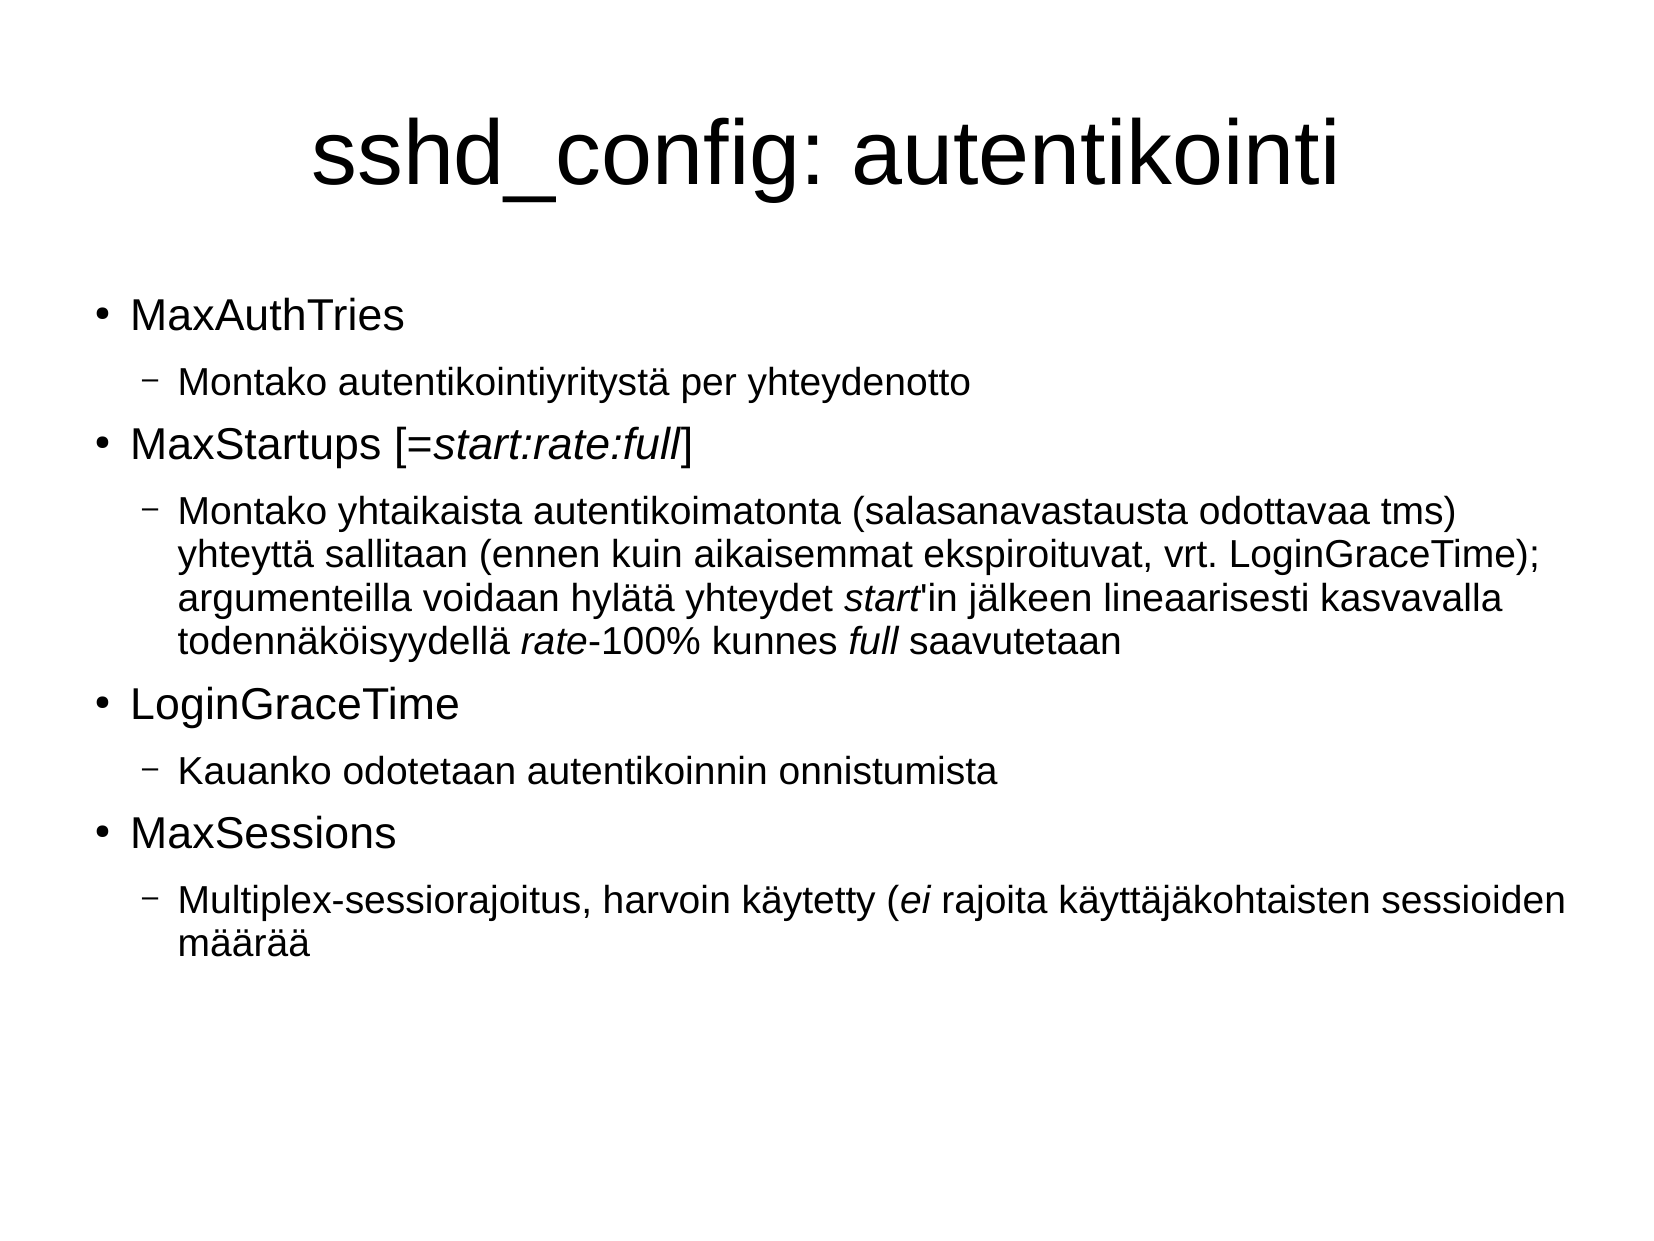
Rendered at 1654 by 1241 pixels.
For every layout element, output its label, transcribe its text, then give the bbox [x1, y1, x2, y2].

list MaxAuthTries Montako autentikointiyritystä per yhteydenotto MaxStartups [=start:rate:full] Montako yhtaikaista autentikoimatonta (salasanavastausta odottavaa tms) yhteyttä sallitaan (ennen kuin aikaisemmat ekspiroituvat, vrt. LoginGraceTime); argumenteilla voidaan hylätä yhteydet start'in jälkeen lineaarisesti kasvavalla todennäköisyydellä rate-100% kunnes full saavutetaan LoginGraceTime Kauanko odotetaan autentikoinnin onnistumista MaxSessions Multiplex-sessiorajoitus, harvoin käytetty (ei rajoita käyttäjäkohtaisten sessioiden määrää [82, 290, 1571, 1010]
title sshd_config: autentikointi [82, 49, 1571, 257]
